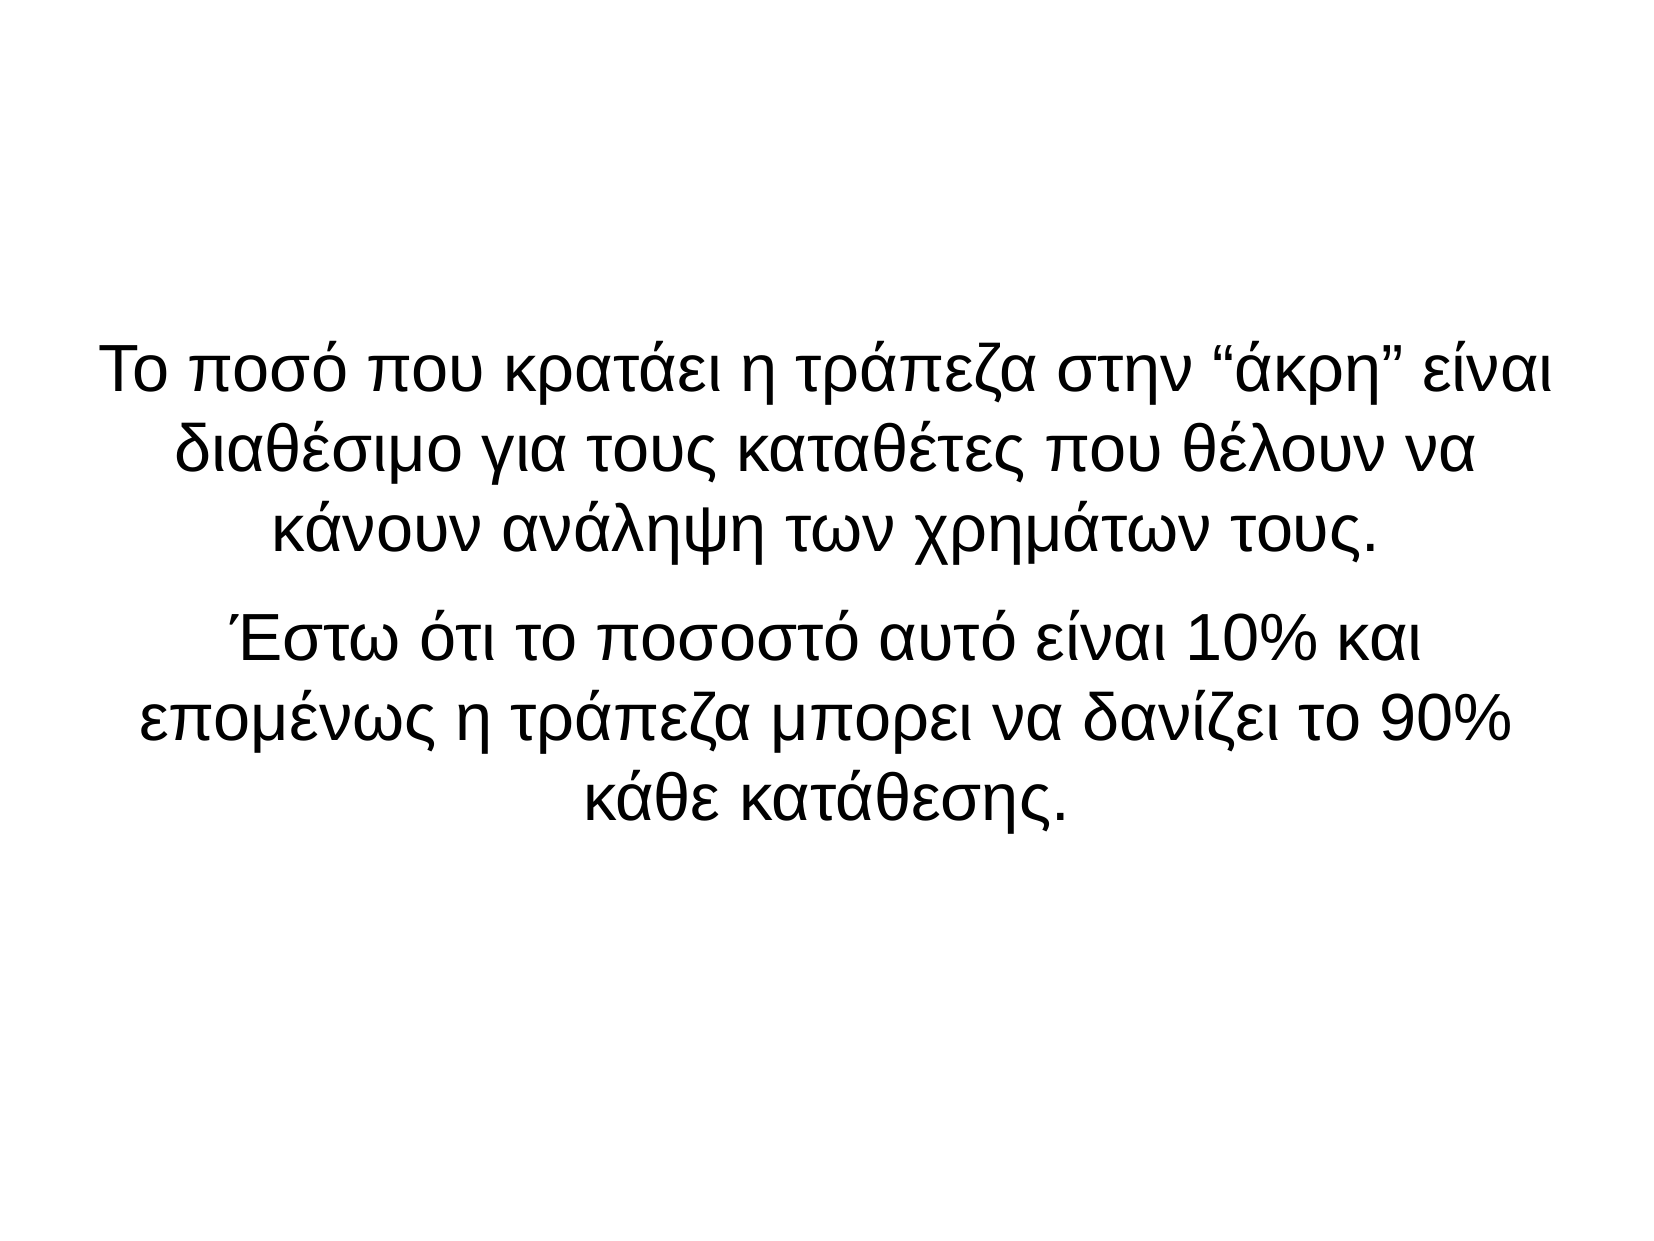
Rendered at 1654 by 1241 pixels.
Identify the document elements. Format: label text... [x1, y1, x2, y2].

subtitle Το ποσό που κρατάει η τράπεζα στην “άκρη” είναι διαθέσιμο για τους καταθέτες που θέλουν να κάνουν ανάληψη των χρημάτων τους. Έστω ότι το ποσοστό αυτό είναι 10% και επομένως η τράπεζα μπορει να δανίζει το 90% κάθε κατάθεσης. [82, 49, 1571, 1109]
